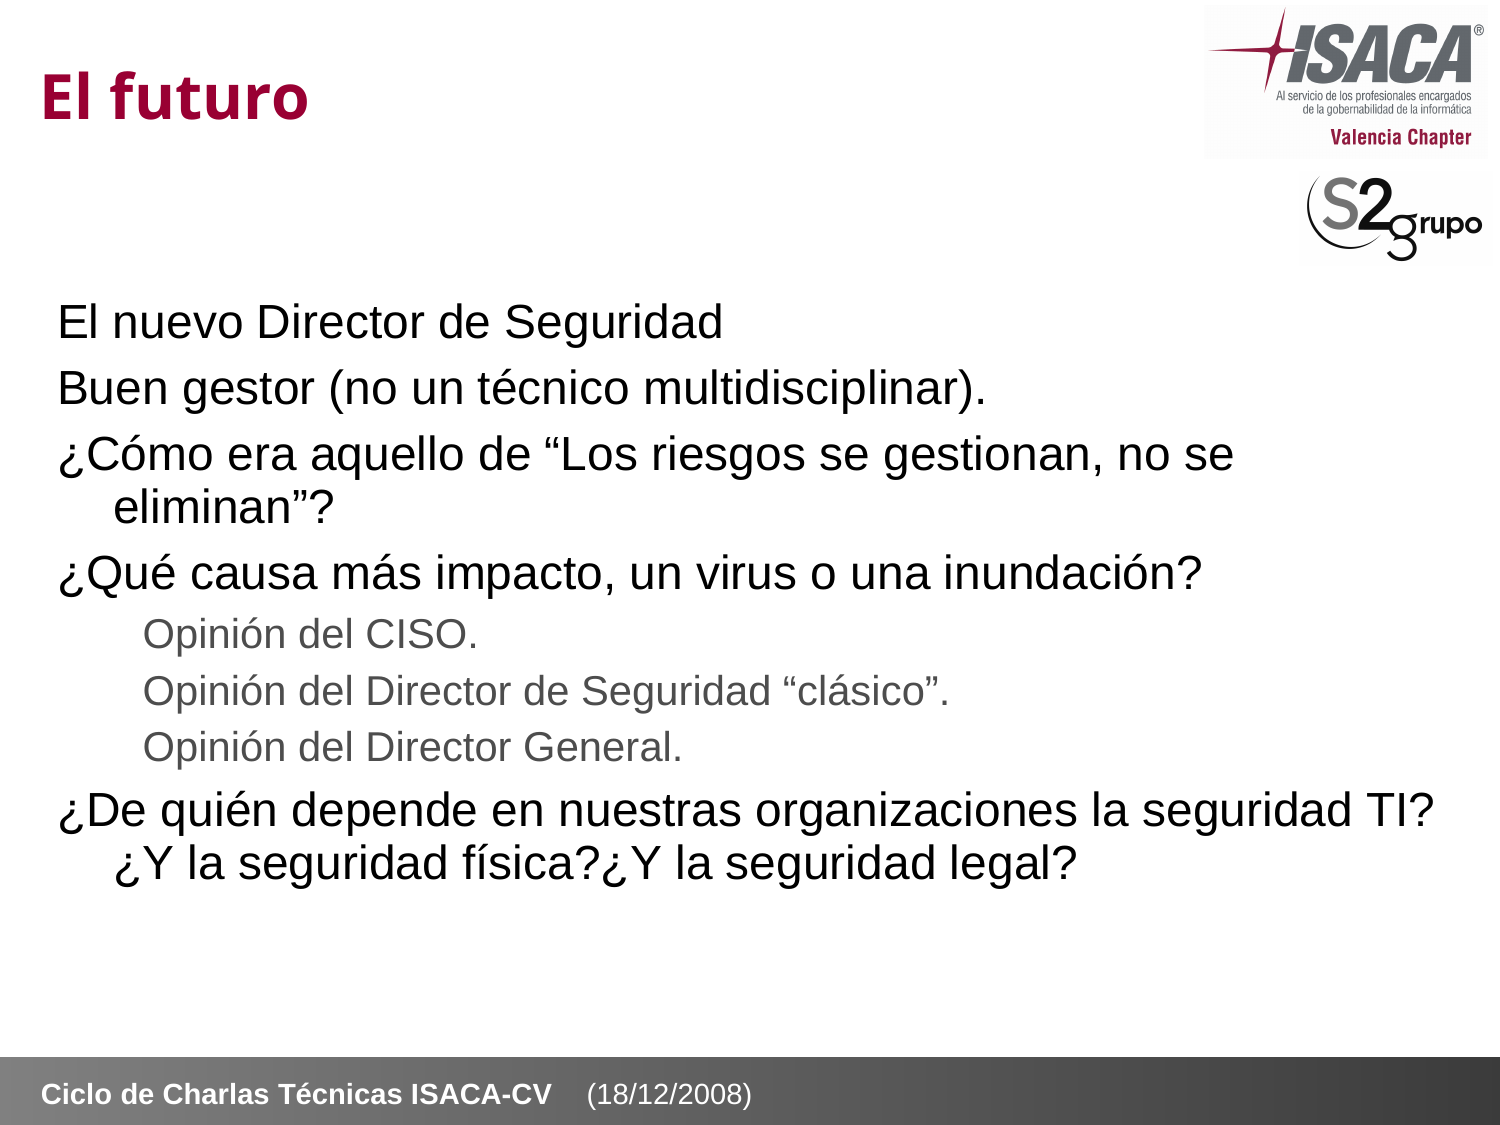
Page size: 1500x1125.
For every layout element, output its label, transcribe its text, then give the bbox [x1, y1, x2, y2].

title El futuro [39, 45, 1199, 233]
picture [1204, 5, 1488, 159]
picture [1299, 171, 1493, 266]
list El nuevo Director de Seguridad Buen gestor (no un técnico multidisciplinar). ¿Cómo era aquello de “Los riesgos se gestionan, no se eliminan”? ¿Qué causa más impacto, un virus o una inundación? Opinión del CISO. Opinión del Director de Seguridad “clásico”. Opinión del Director General. ¿De quién depende en nuestras organizaciones la seguridad TI? ¿Y la seguridad física?¿Y la seguridad legal? [42, 287, 1472, 1026]
